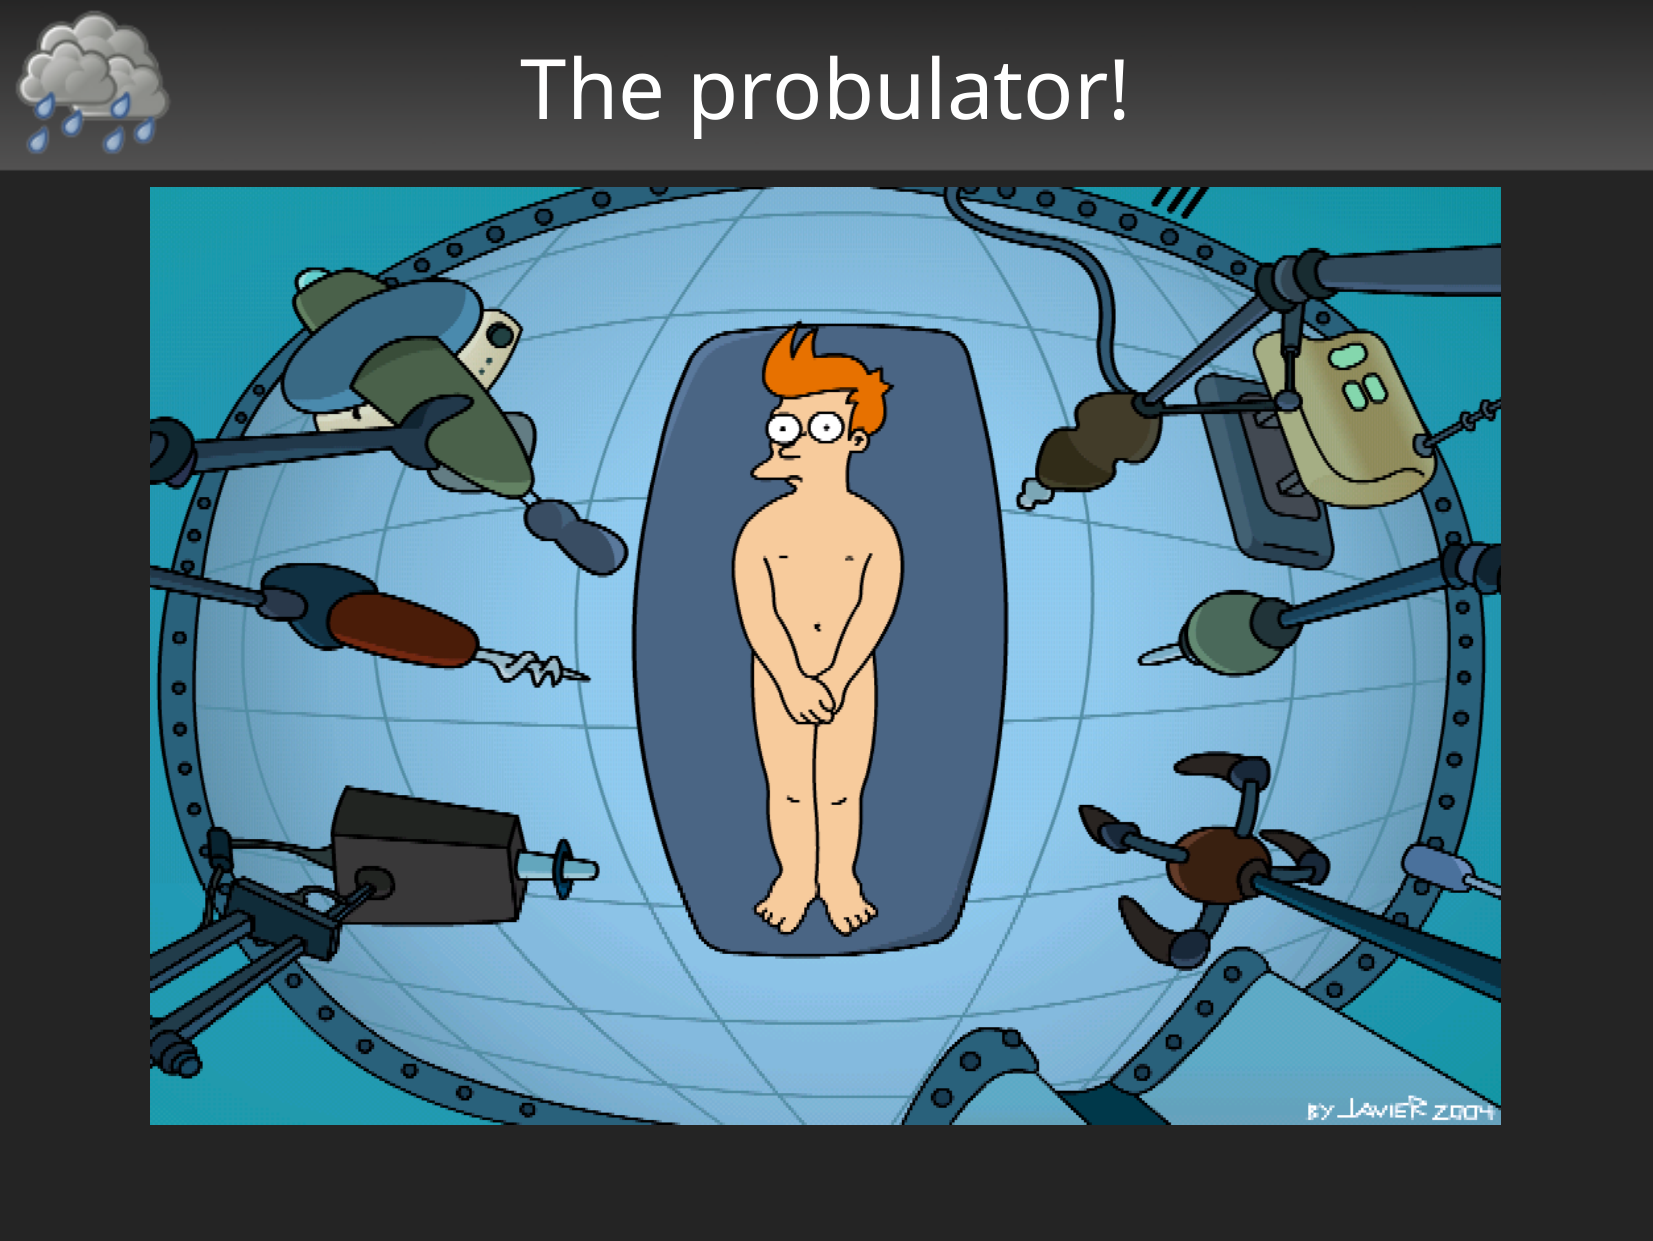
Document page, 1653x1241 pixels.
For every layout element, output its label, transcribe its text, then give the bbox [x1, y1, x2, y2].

picture [0, 0, 1653, 1241]
title The probulator! [82, 37, 1570, 138]
